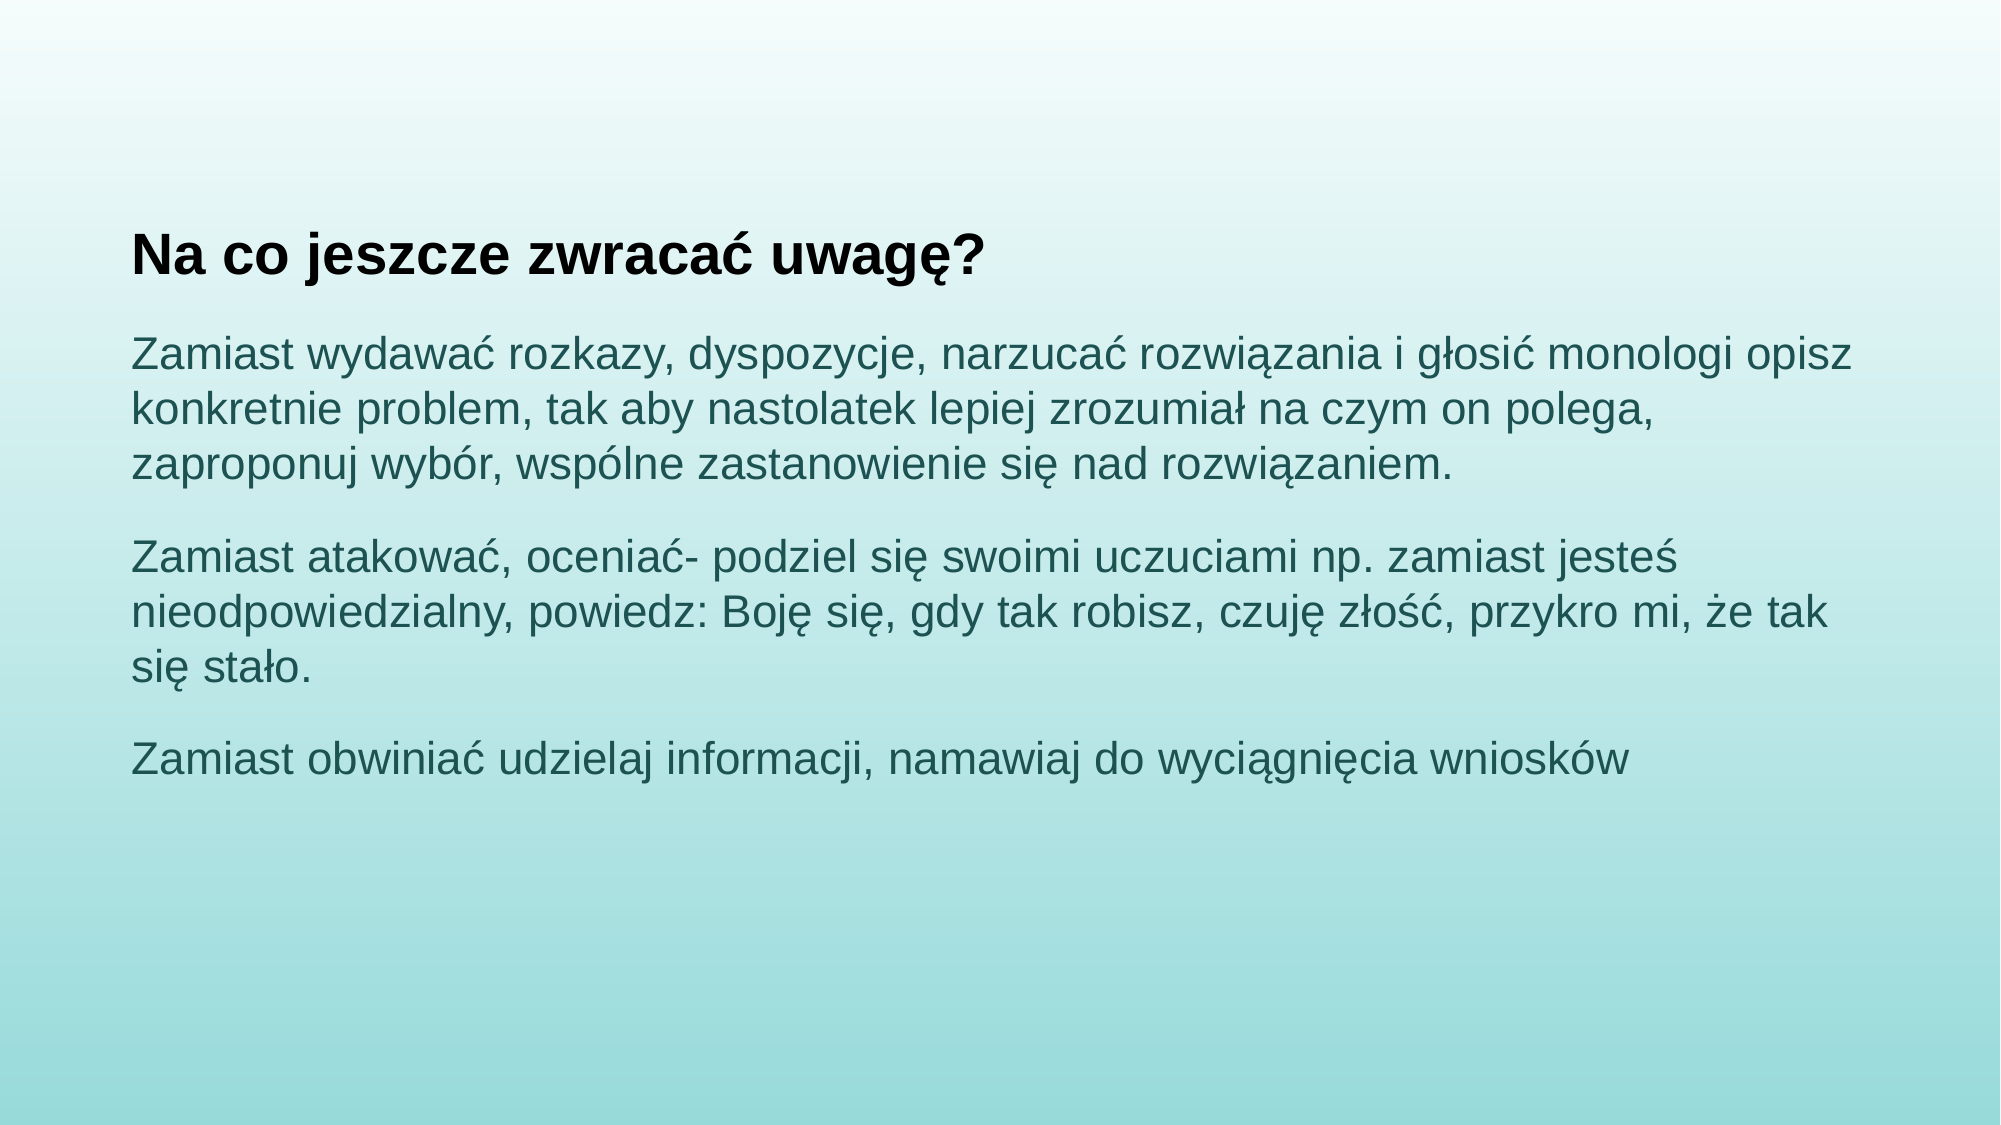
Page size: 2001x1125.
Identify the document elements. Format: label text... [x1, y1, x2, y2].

text_box Na co jeszcze zwracać uwagę? Zamiast wydawać rozkazy, dyspozycje, narzucać rozwiązania i głosić monologi opisz konkretnie problem, tak aby nastolatek lepiej zrozumiał na czym on polega, zaproponuj wybór, wspólne zastanowienie się nad rozwiązaniem. Zamiast atakować, oceniać- podziel się swoimi uczuciami np. zamiast jesteś nieodpowiedzialny, powiedz: Boję się, gdy tak robisz, czuję złość, przykro mi, że tak się stało. Zamiast obwiniać udzielaj informacji, namawiaj do wyciągnięcia wniosków [116, 106, 1902, 1125]
